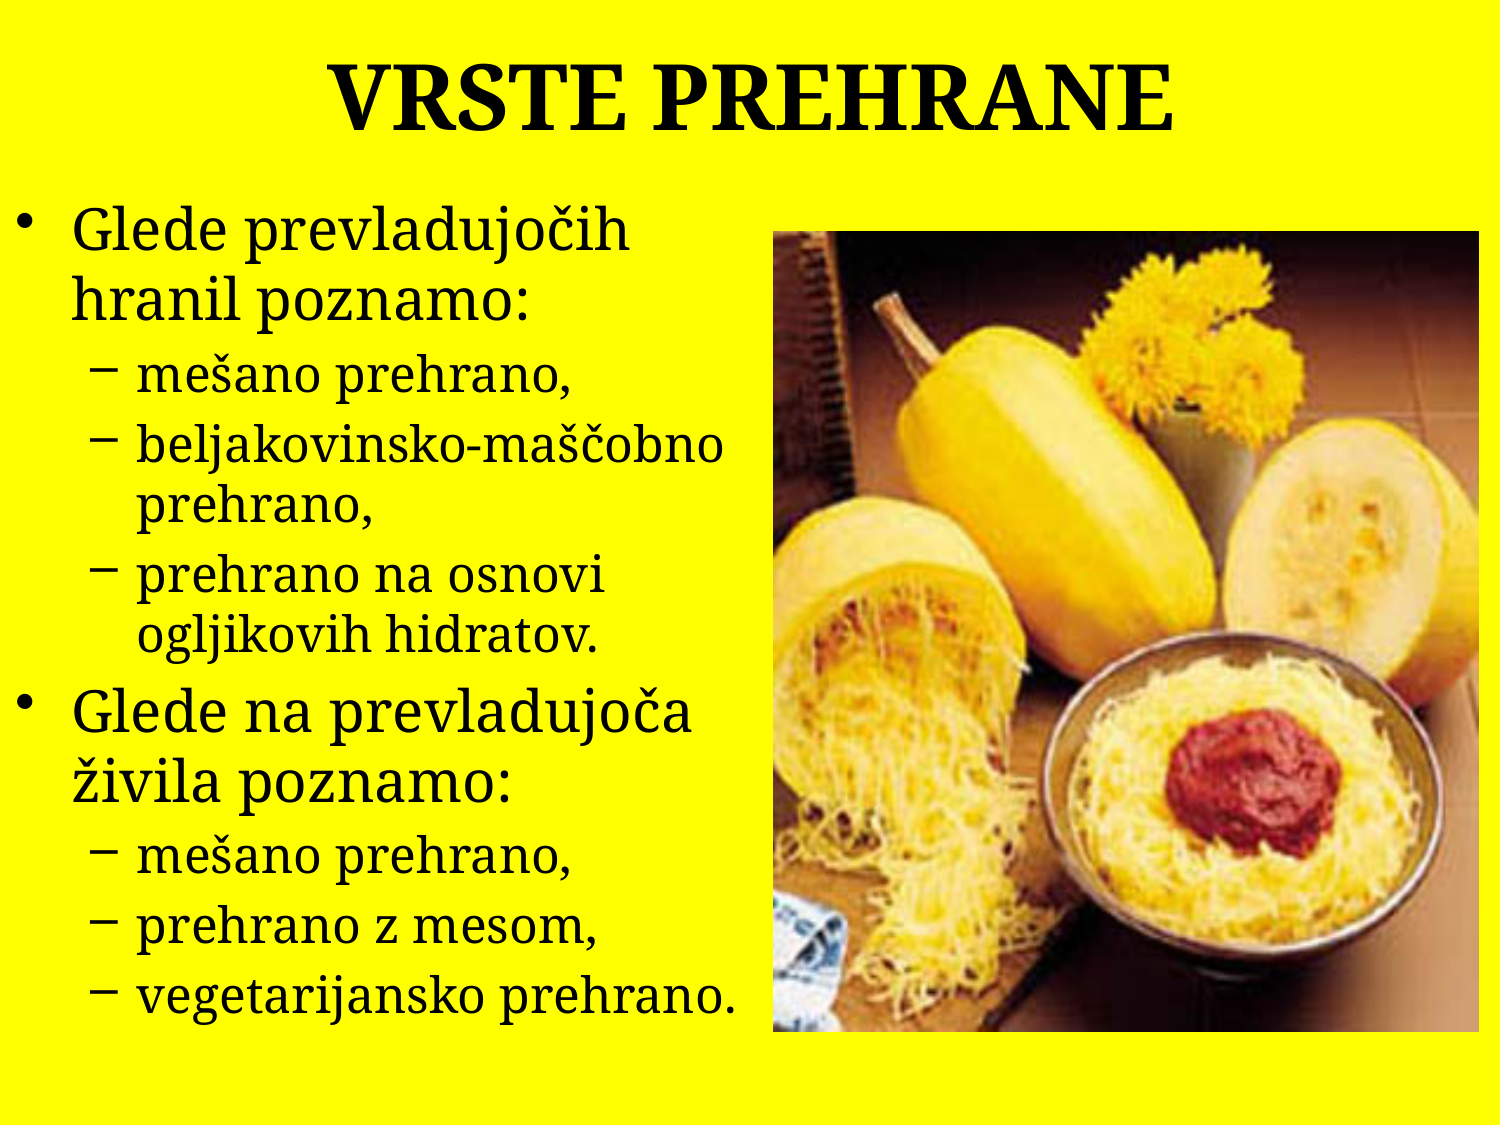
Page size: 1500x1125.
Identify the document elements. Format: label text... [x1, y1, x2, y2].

list Glede prevladujočih hranil poznamo: mešano prehrano, beljakovinsko-maščobno prehrano, prehrano na osnovi ogljikovih hidratov. Glede na prevladujoča živila poznamo: mešano prehrano, prehrano z mesom, vegetarijansko prehrano. [0, 184, 786, 1047]
picture [773, 231, 1479, 1032]
title VRSTE PREHRANE [76, 0, 1427, 188]
